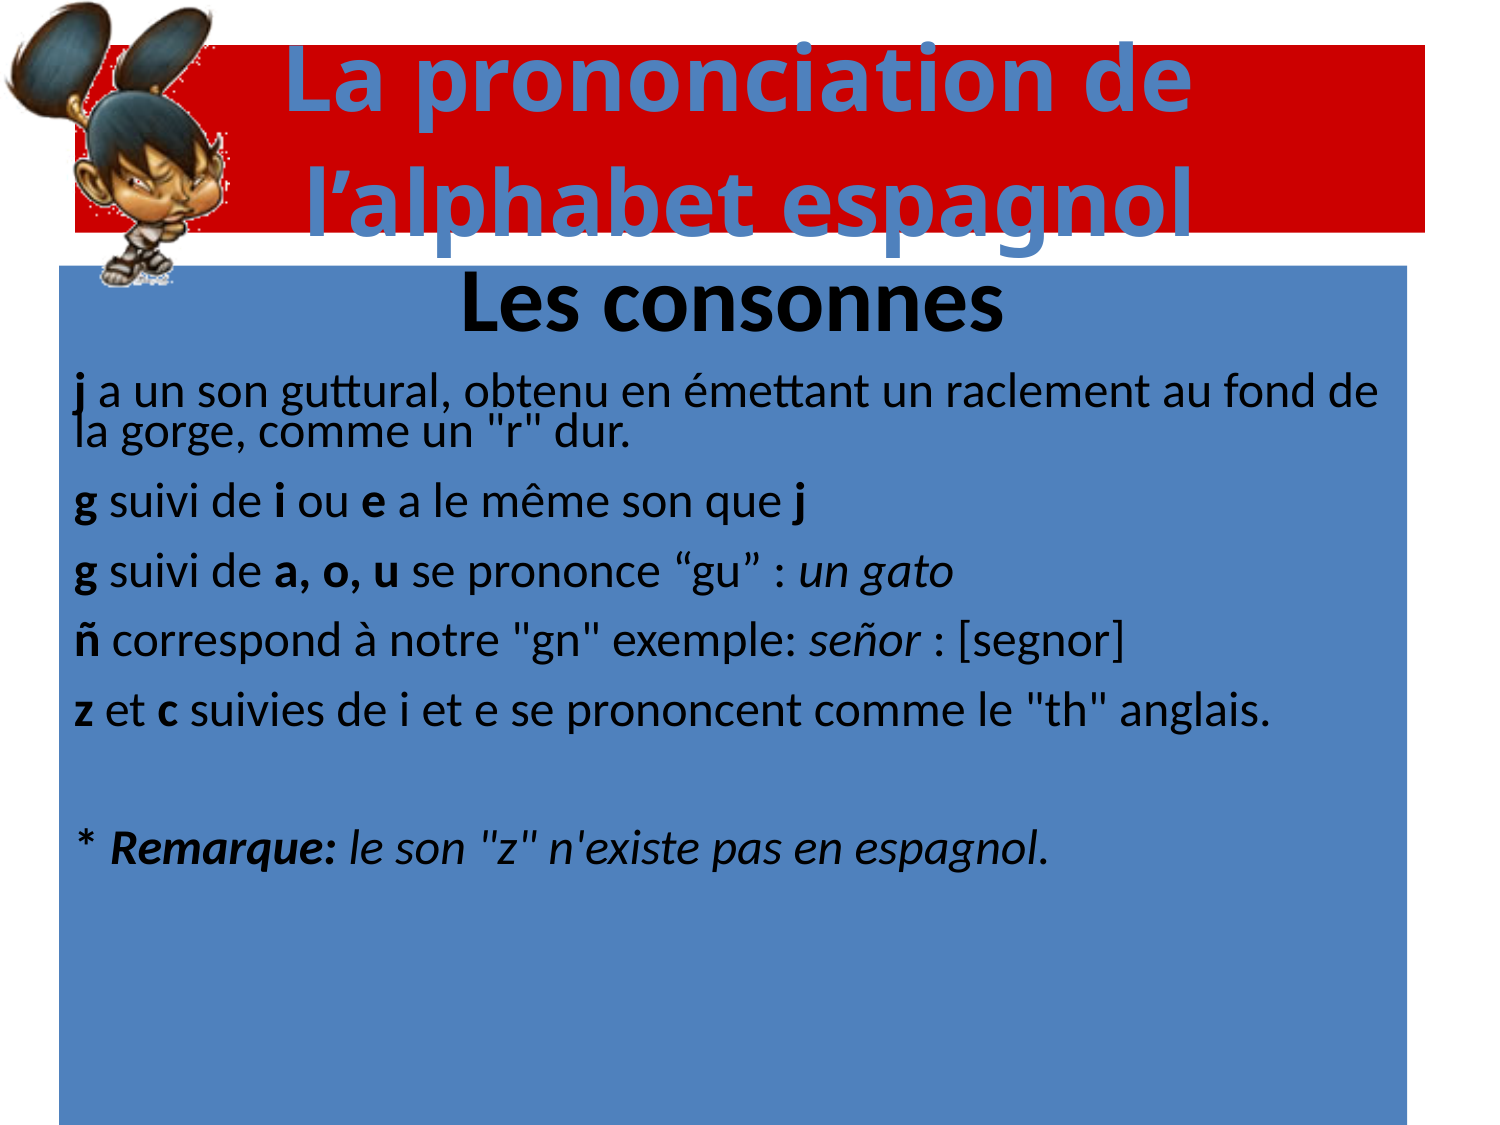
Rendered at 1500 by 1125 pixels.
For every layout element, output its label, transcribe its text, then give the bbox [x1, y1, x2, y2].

picture [0, 0, 230, 292]
title La prononciation de l’alphabet espagnol [230, 45, 1425, 233]
list Les consonnes j a un son guttural, obtenu en émettant un raclement au fond de la gorge, comme un "r" dur. g suivi de i ou e a le même son que j g suivi de a, o, u se prononce “gu” : un gato ñ correspond à notre "gn" exemple: señor : [segnor] z et c suivies de i et e se prononcent comme le "th" anglais. * Remarque: le son "z" n'existe pas en espagnol. [59, 265, 1408, 1125]
